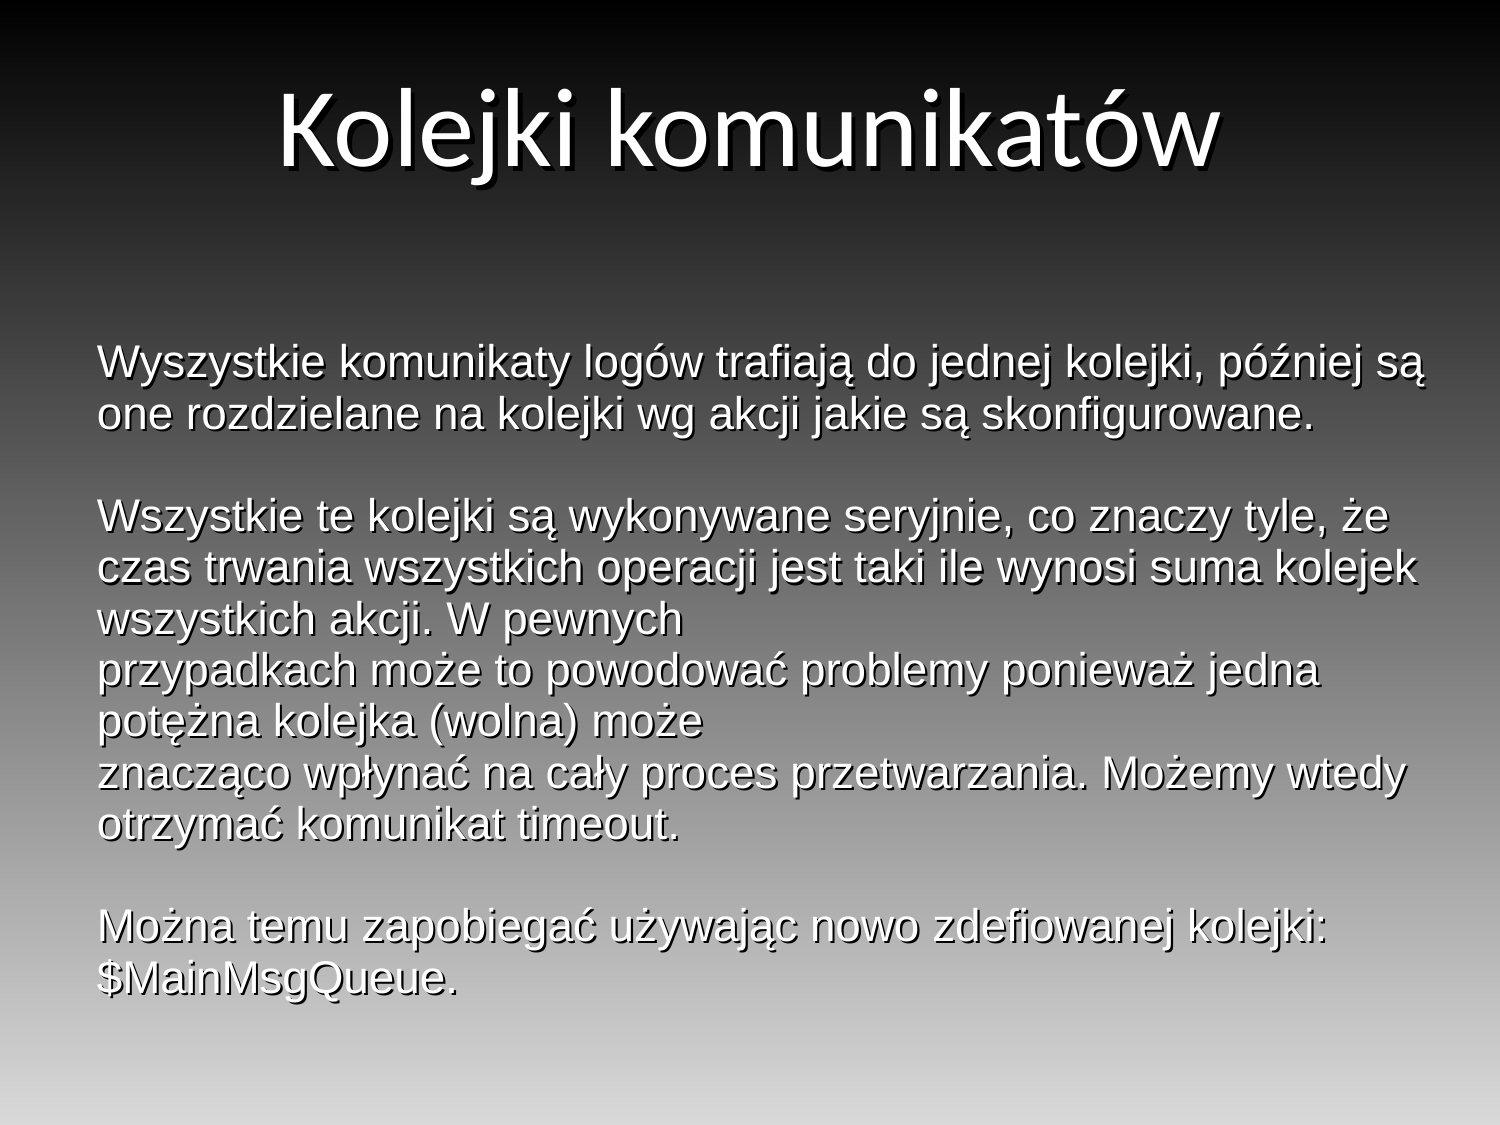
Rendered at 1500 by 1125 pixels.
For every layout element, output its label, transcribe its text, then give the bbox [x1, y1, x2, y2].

title Kolejki komunikatów [75, 52, 1425, 226]
subtitle Wyszystkie komunikaty logów trafiają do jednej kolejki, później są one rozdzielane na kolejki wg akcji jakie są skonfigurowane. Wszystkie te kolejki są wykonywane seryjnie, co znaczy tyle, że czas trwania wszystkich operacji jest taki ile wynosi suma kolejek wszystkich akcji. W pewnych przypadkach może to powodować problemy ponieważ jedna potężna kolejka (wolna) może znacząco wpłynać na cały proces przetwarzania. Możemy wtedy otrzymać komunikat timeout. Można temu zapobiegać używając nowo zdefiowanej kolejki: $MainMsgQueue. [96, 305, 1447, 1034]
